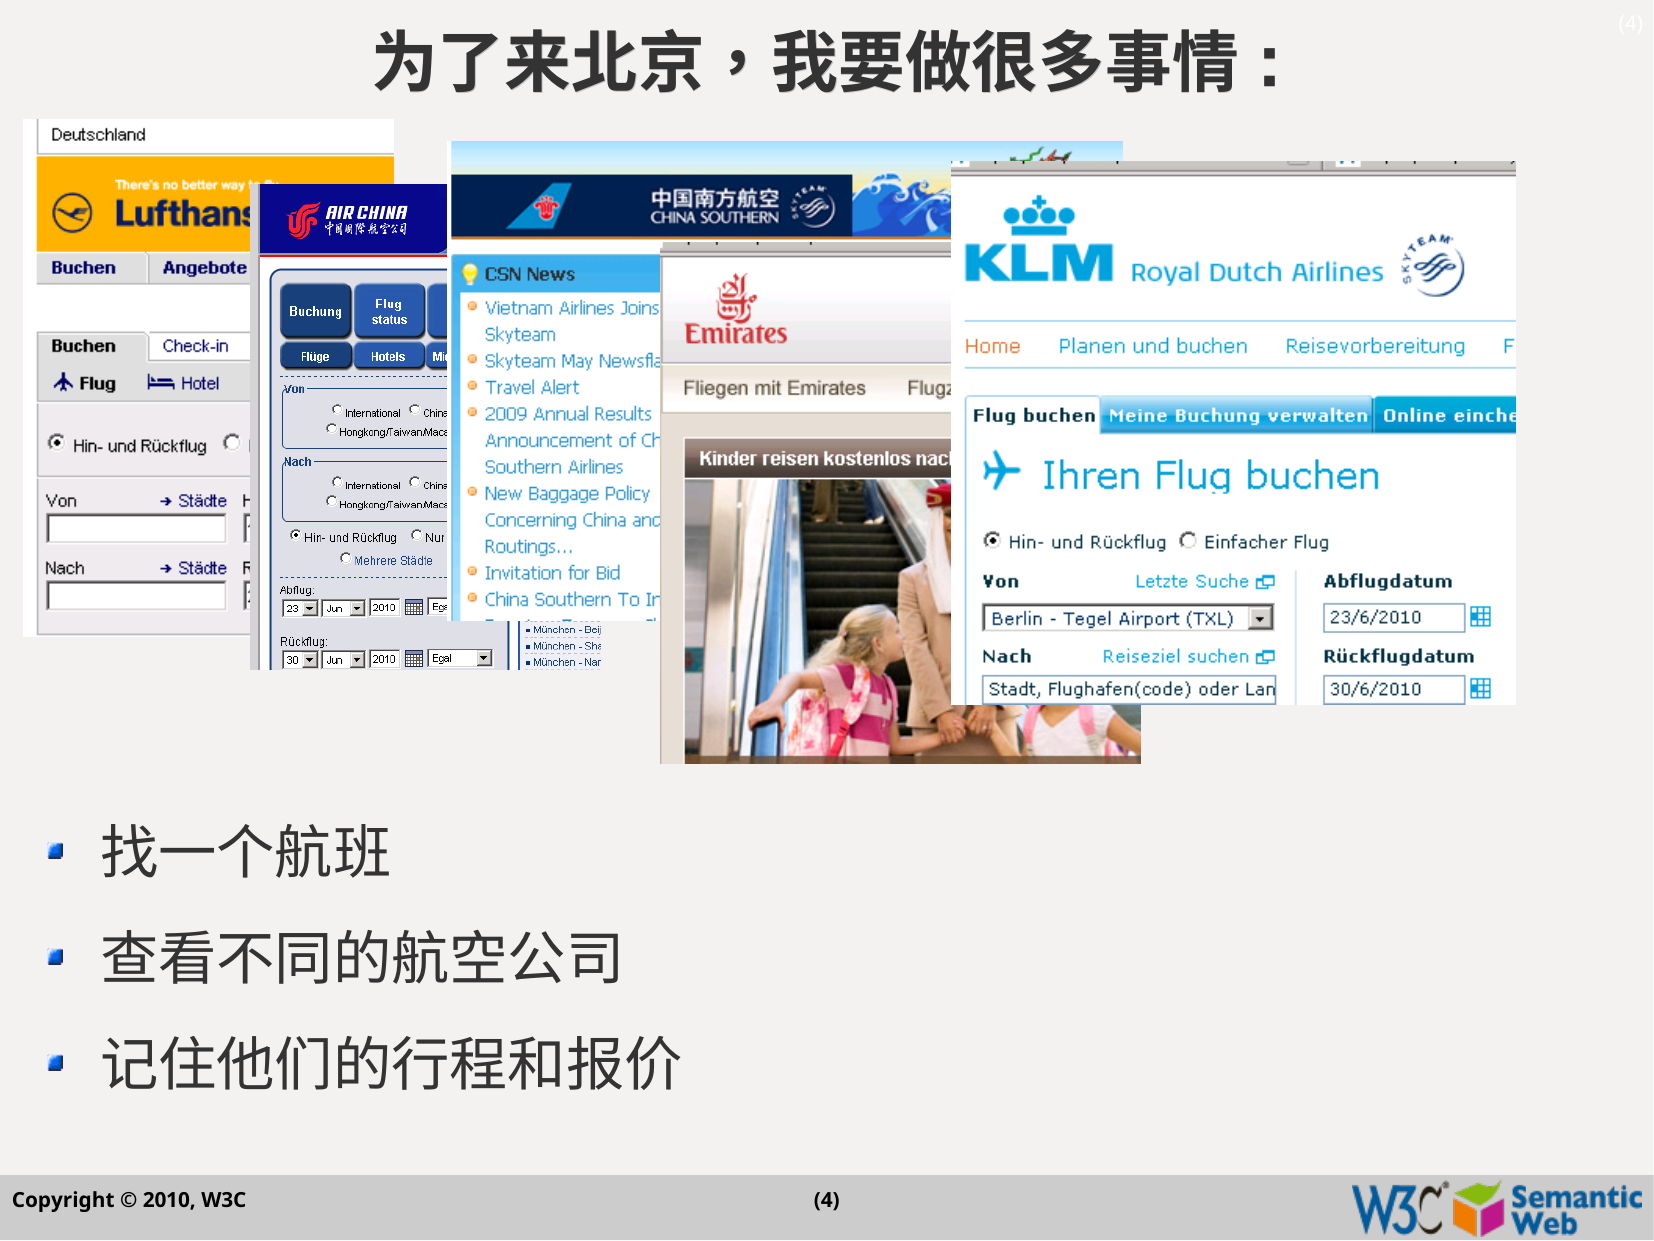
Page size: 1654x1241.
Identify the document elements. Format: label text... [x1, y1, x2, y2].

picture [1510, 413, 1516, 421]
picture [1497, 408, 1506, 421]
picture [1385, 410, 1395, 421]
title 为了来北京，我要做很多事情: [0, 0, 1654, 119]
picture [1486, 413, 1493, 421]
picture [1455, 413, 1464, 421]
list 找一个航班 查看不同的航空公司 记住他们的行程和报价 [29, 811, 1624, 1119]
picture [1399, 413, 1407, 421]
picture [1474, 413, 1483, 421]
picture [1436, 413, 1445, 421]
picture [1424, 413, 1432, 421]
picture [1352, 1178, 1642, 1237]
picture [23, 119, 1516, 764]
